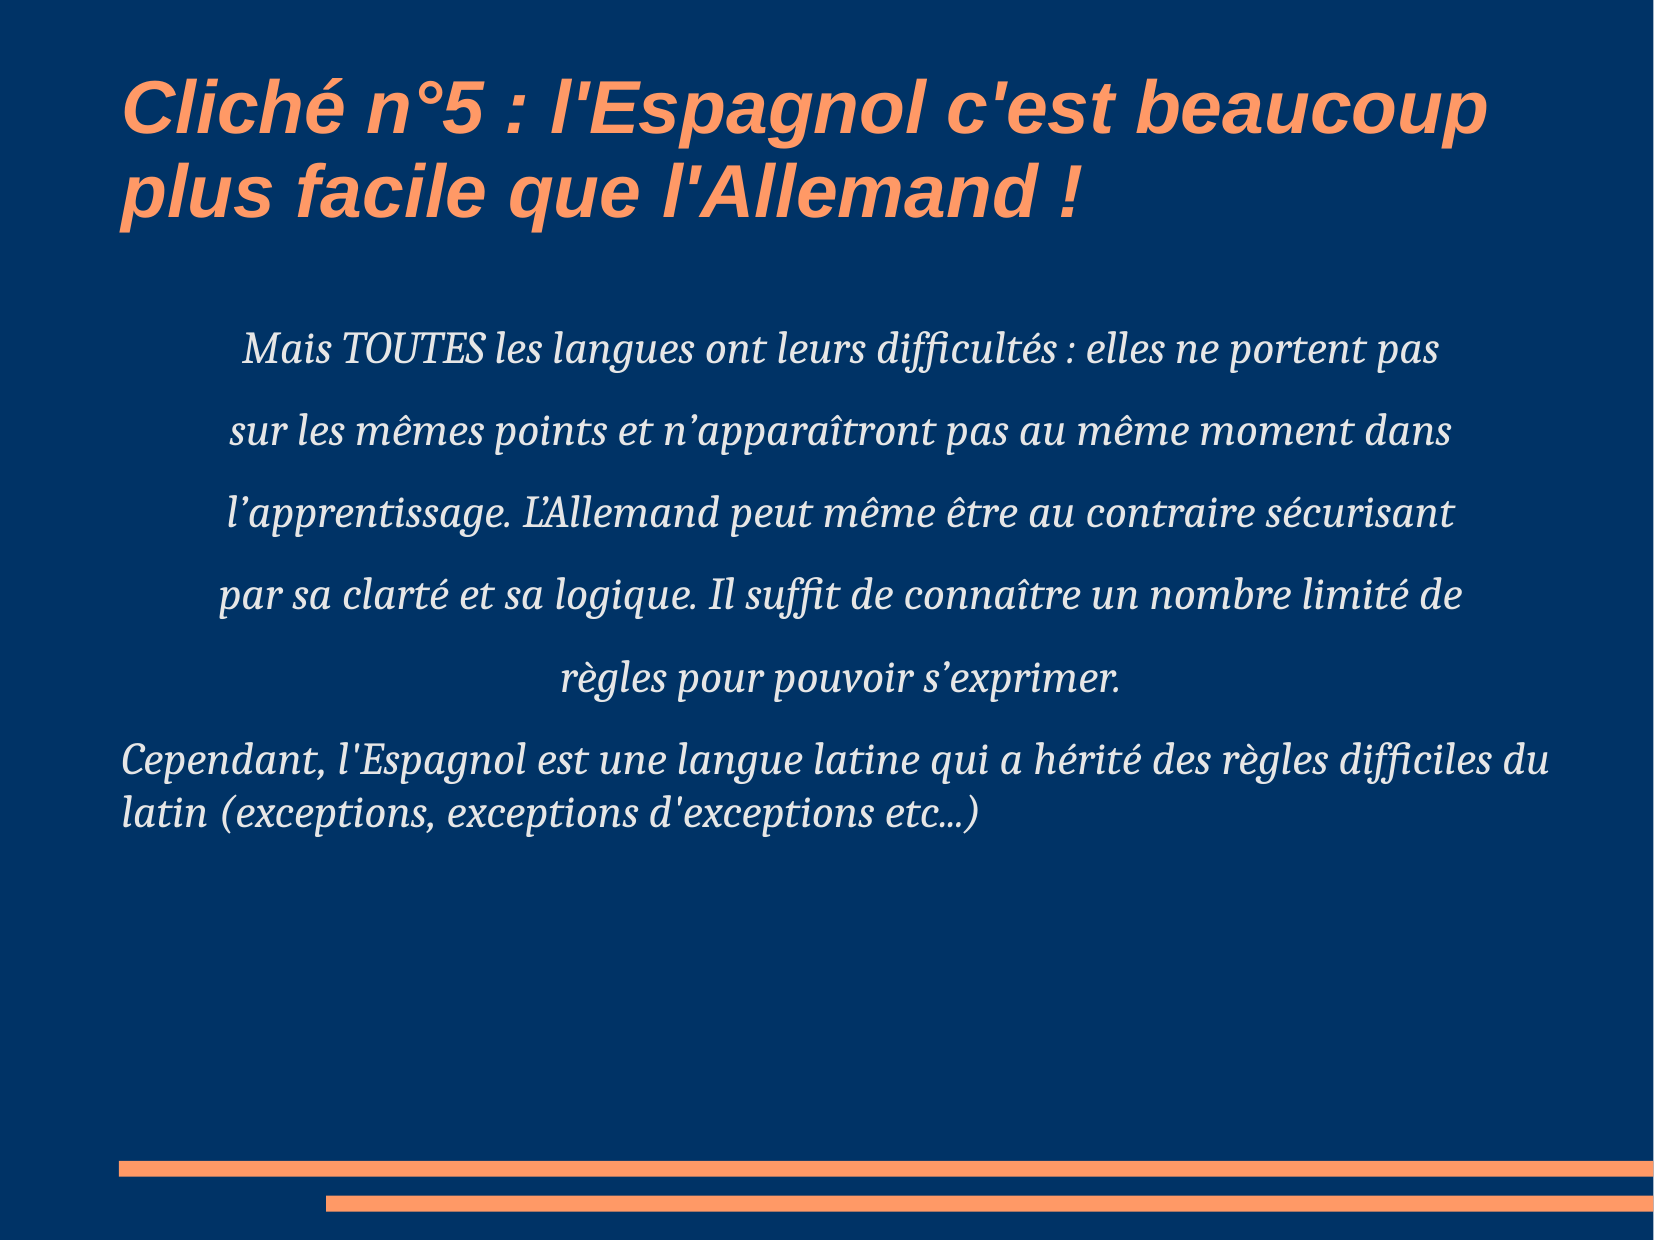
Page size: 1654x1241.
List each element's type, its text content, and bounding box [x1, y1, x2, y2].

title Cliché n°5 : l'Espagnol c'est beaucoup plus facile que l'Allemand ! [121, 46, 1534, 254]
list Mais TOUTES les langues ont leurs difficultés : elles ne portent pas sur les mêmes points et n’apparaîtront pas au même moment dans l’apprentissage. L’Allemand peut même être au contraire sécurisant par sa clarté et sa logique. Il suffit de connaître un nombre limité de règles pour pouvoir s’exprimer. Cependant, l'Espagnol est une langue latine qui a hérité des règles difficiles du latin (exceptions, exceptions d'exceptions etc...) [121, 322, 1561, 1132]
